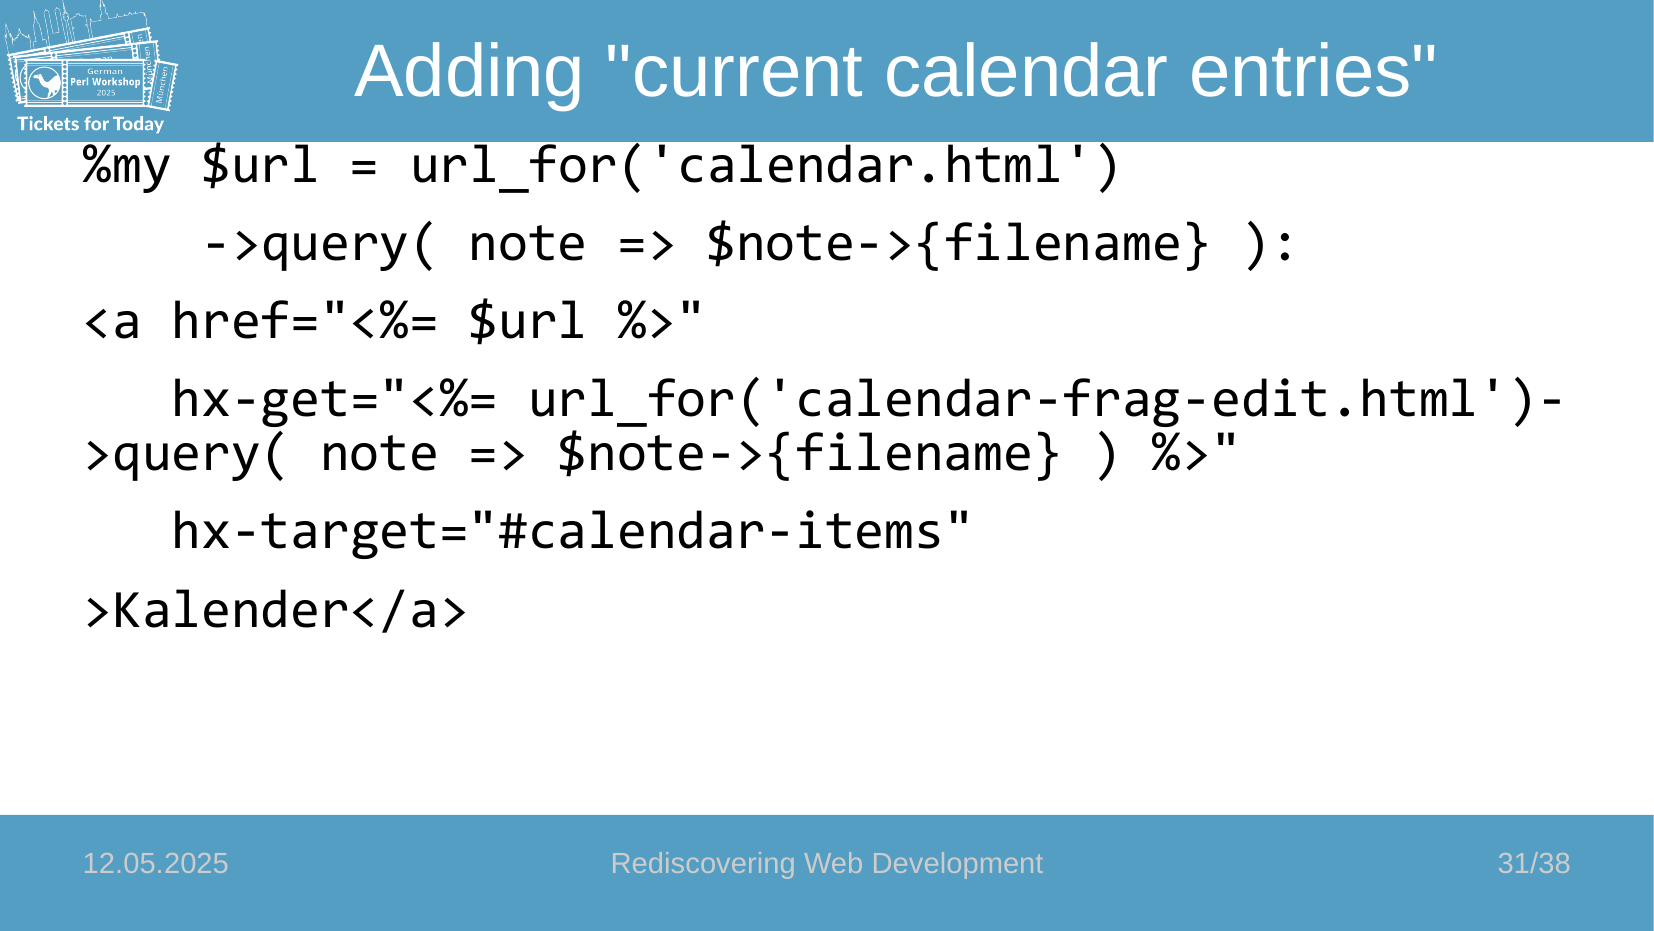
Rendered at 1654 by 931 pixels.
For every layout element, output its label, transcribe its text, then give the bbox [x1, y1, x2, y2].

list %my $url = url_for('calendar.html') ->query( note => $note->{filename} ): <a href="<%= $url %>" hx-get="<%= url_for('calendar-frag-edit.html')->query( note => $note->{filename} ) %>" hx-target="#calendar-items" >Kalender</a> [82, 141, 1571, 815]
picture [3, 0, 180, 154]
title Adding "current calendar entries" [354, 5, 1654, 136]
